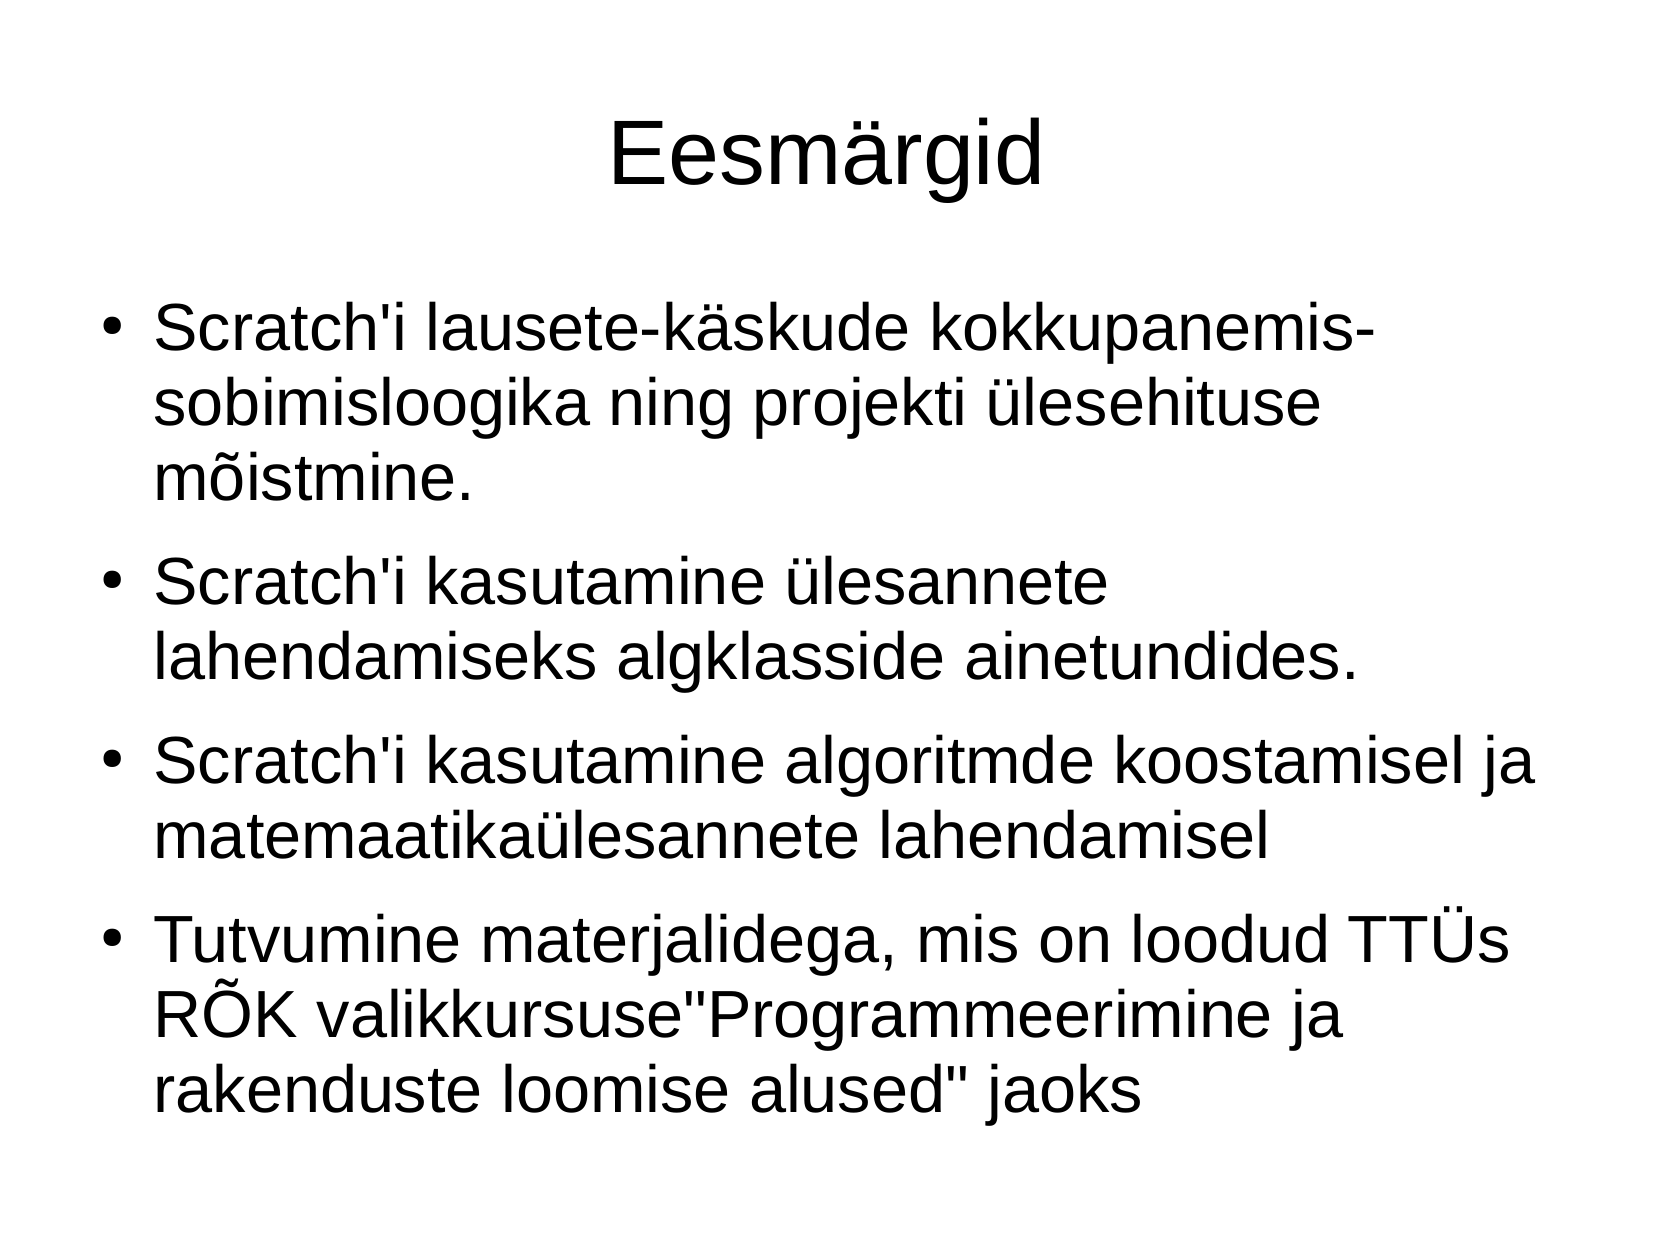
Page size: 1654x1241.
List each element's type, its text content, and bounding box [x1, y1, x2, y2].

list Scratch'i lausete-käskude kokkupanemis-sobimisloogika ning projekti ülesehituse mõistmine. Scratch'i kasutamine ülesannete lahendamiseks algklasside ainetundides. Scratch'i kasutamine algoritmde koostamisel ja matemaatikaülesannete lahendamisel Tutvumine materjalidega, mis on loodud TTÜs RÕK valikkursuse"Programmeerimine ja rakenduste loomise alused" jaoks [82, 290, 1571, 1127]
title Eesmärgid [82, 49, 1571, 257]
